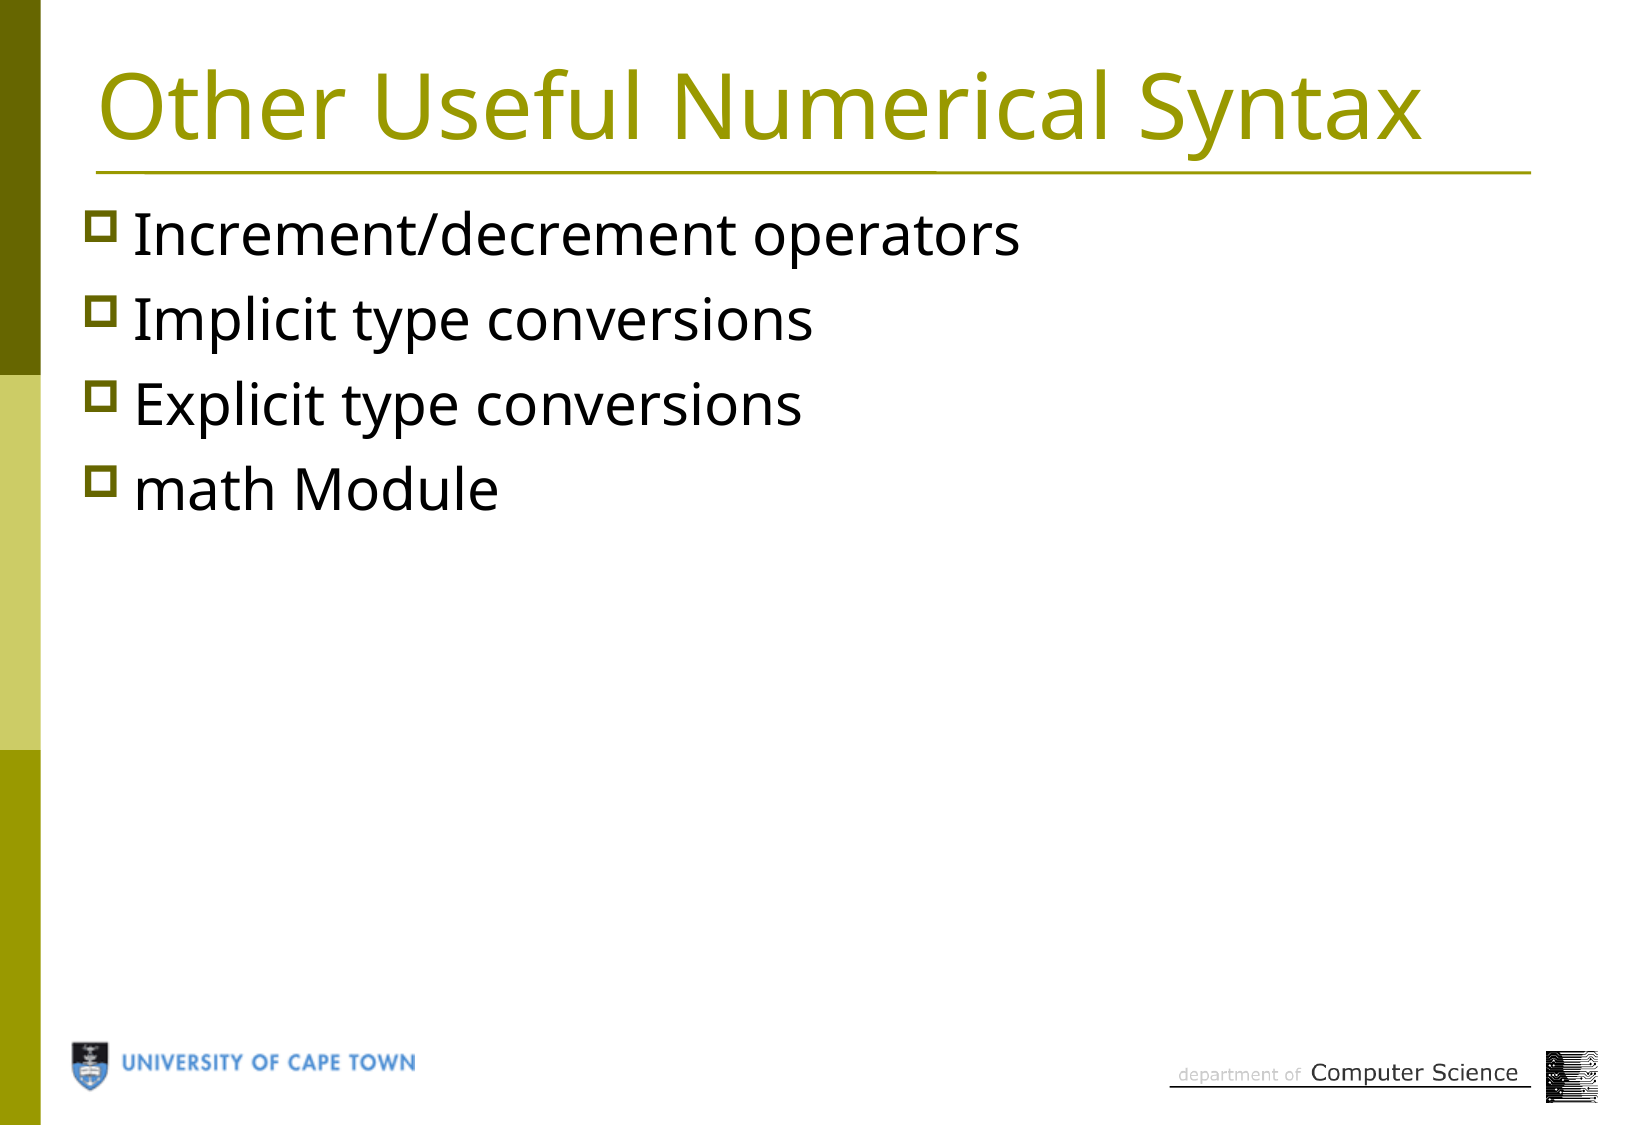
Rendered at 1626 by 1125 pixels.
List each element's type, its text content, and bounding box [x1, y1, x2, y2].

text_box Increment/decrement operators Implicit type conversions Explicit type conversions math Module [81, 196, 1543, 996]
picture [1169, 1043, 1532, 1091]
title Other Useful Numerical Syntax [81, 37, 1543, 180]
picture [1546, 1051, 1598, 1103]
picture [61, 1024, 415, 1103]
